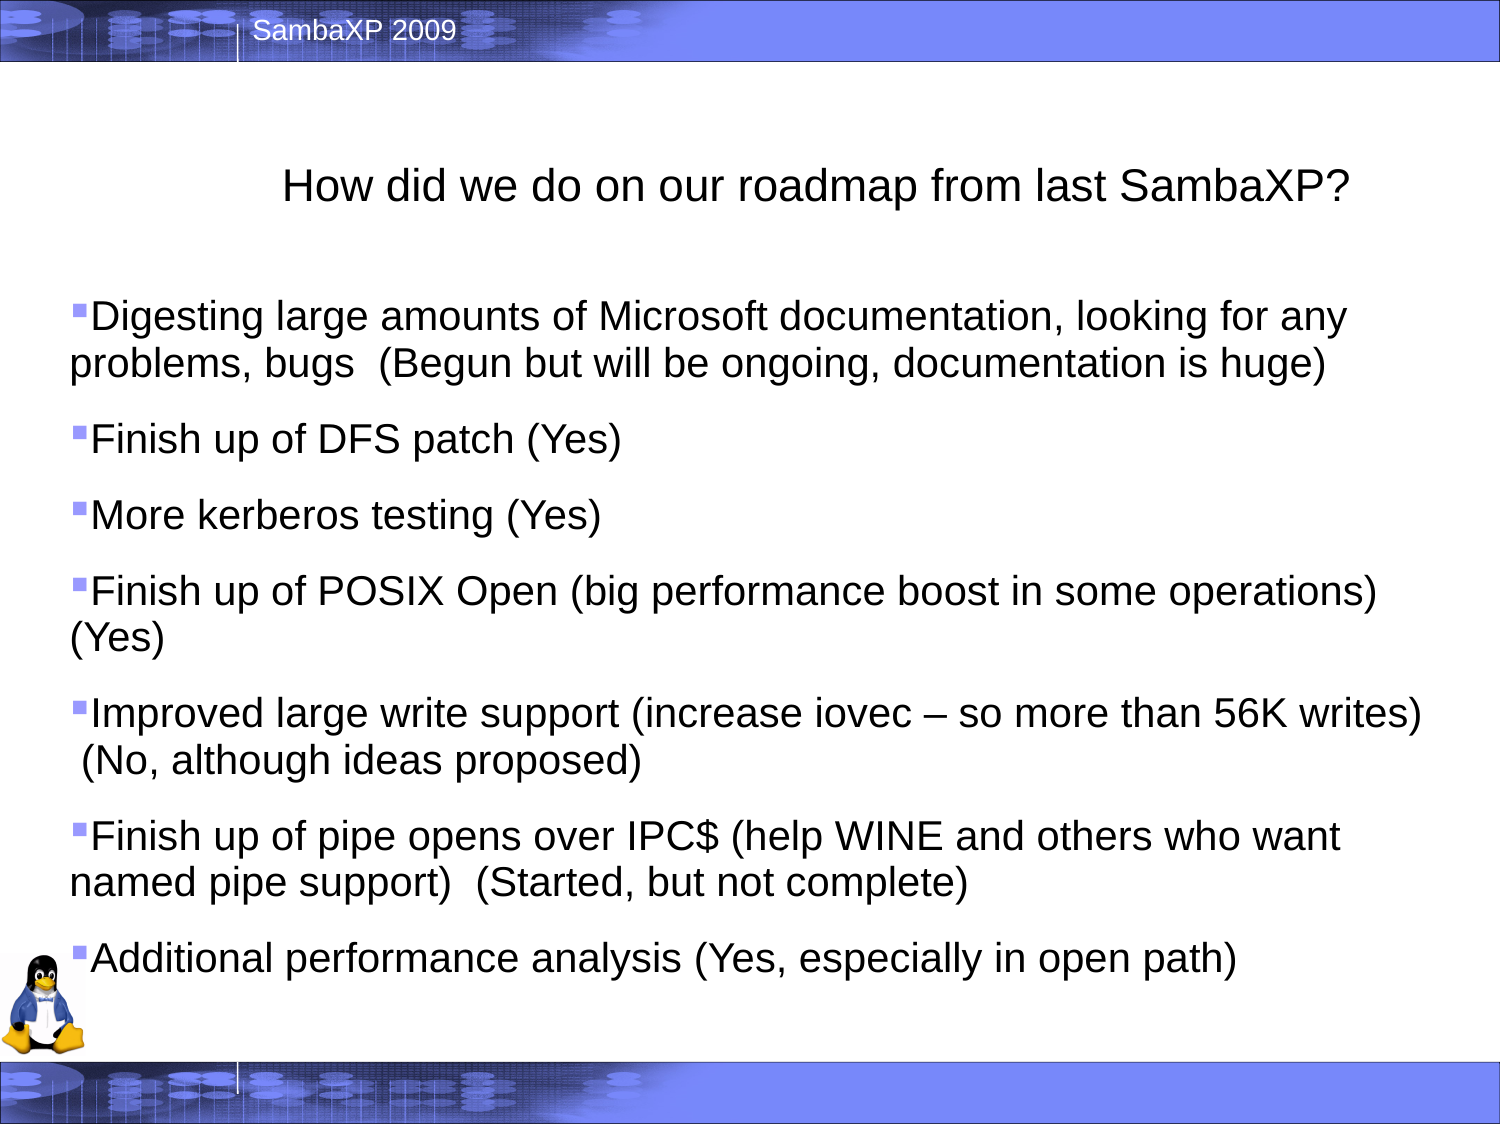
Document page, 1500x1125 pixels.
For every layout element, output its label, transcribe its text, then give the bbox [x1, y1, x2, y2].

list Digesting large amounts of Microsoft documentation, looking for any problems, bugs (Begun but will be ongoing, documentation is huge) Finish up of DFS patch (Yes) More kerberos testing (Yes) Finish up of POSIX Open (big performance boost in some operations) (Yes) Improved large write support (increase iovec – so more than 56K writes) (No, although ideas proposed) Finish up of pipe opens over IPC$ (help WINE and others who want named pipe support) (Started, but not complete) Additional performance analysis (Yes, especially in open path) [69, 293, 1432, 982]
title How did we do on our roadmap from last SambaXP? [69, 152, 1422, 219]
picture [1, 1063, 1499, 1123]
picture [1, 1, 1499, 61]
